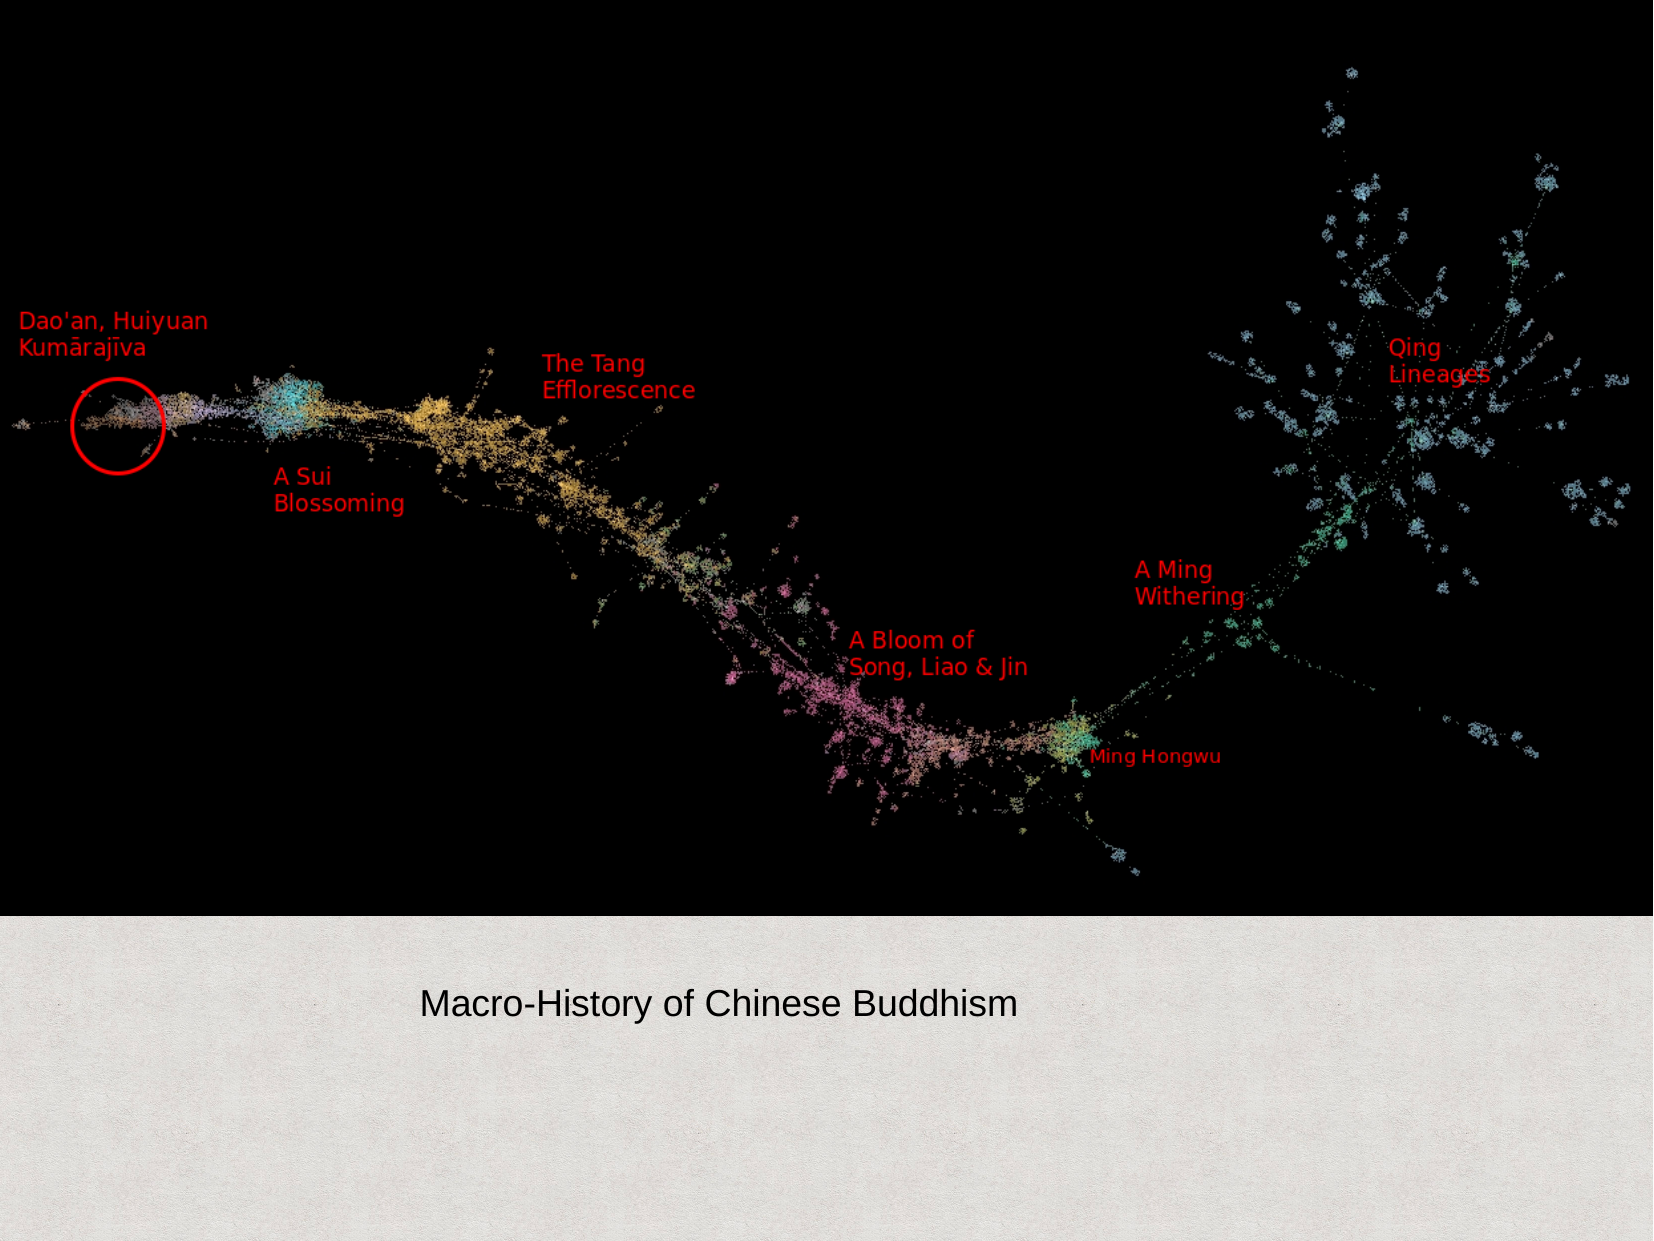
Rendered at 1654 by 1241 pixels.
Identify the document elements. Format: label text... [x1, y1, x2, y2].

text_box Macro-History of Chinese Buddhism [404, 975, 1350, 1033]
picture [0, 0, 1654, 1241]
